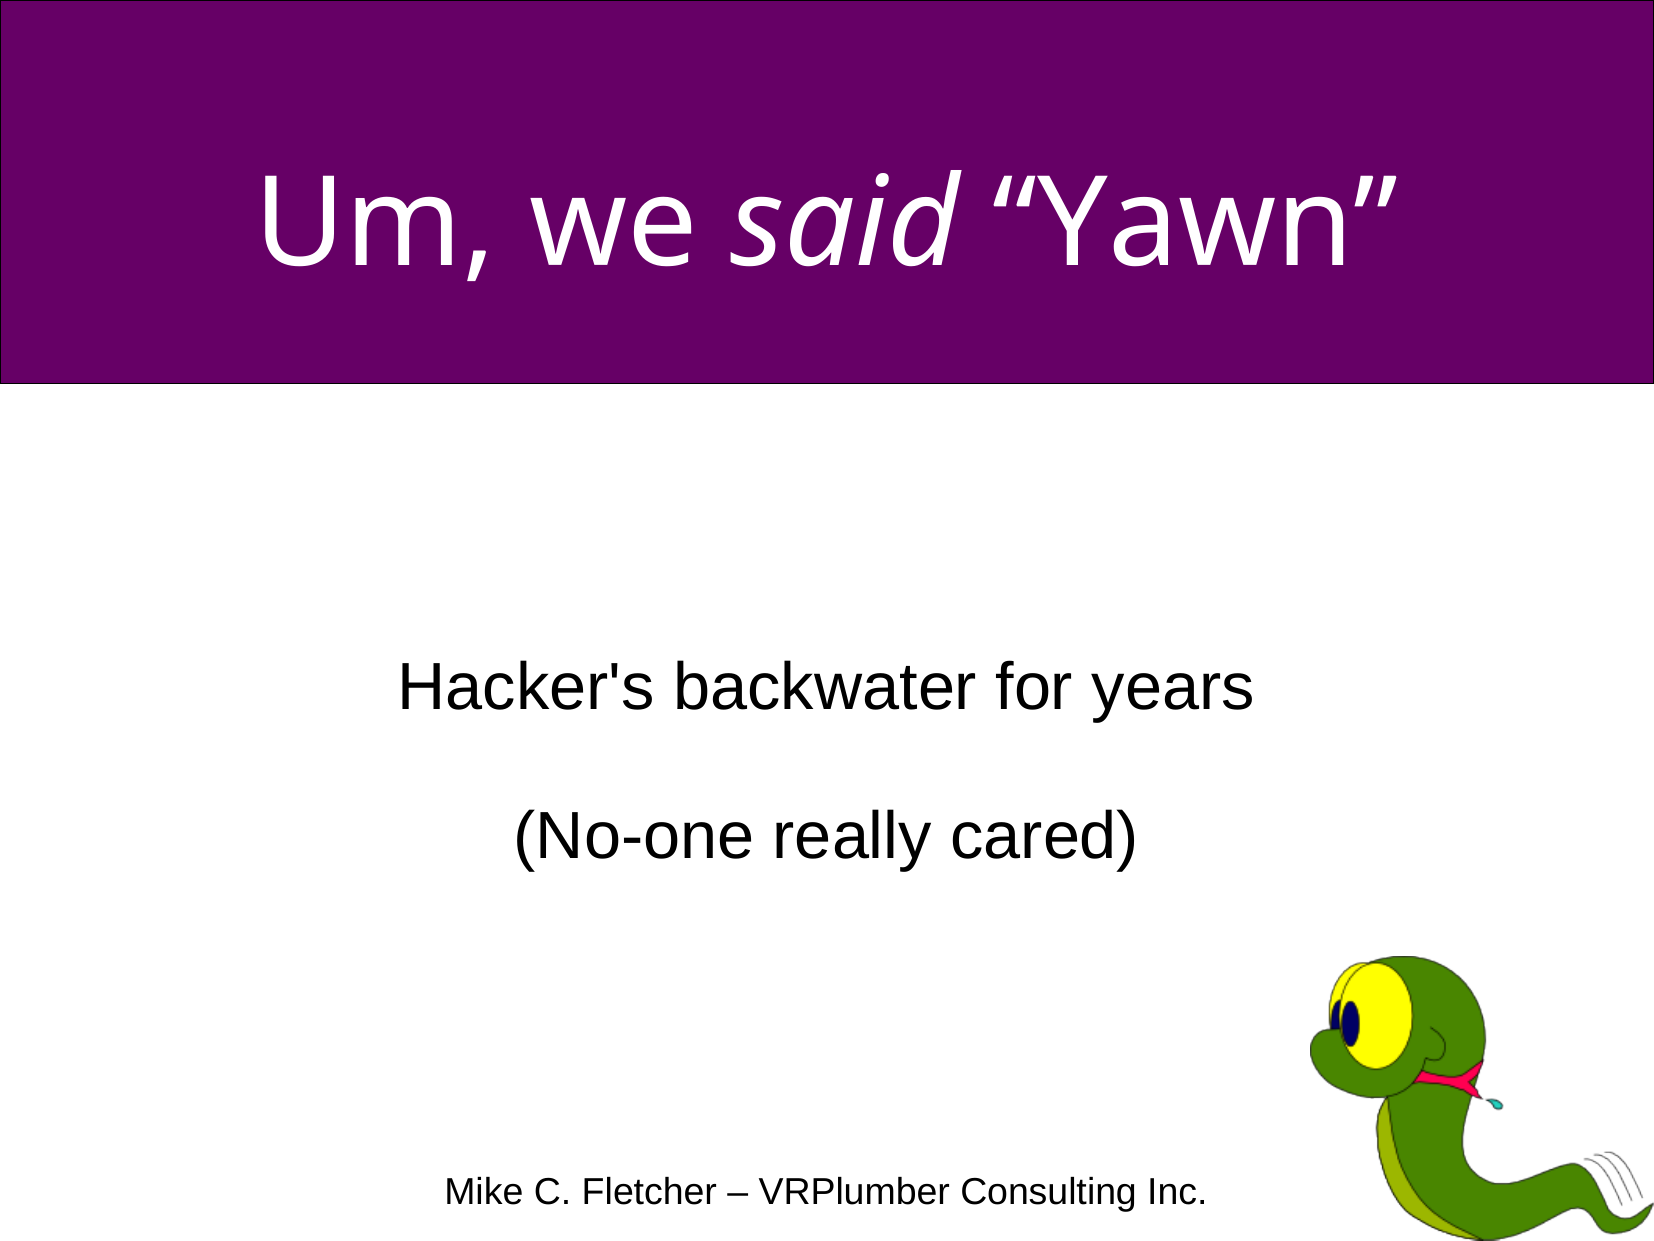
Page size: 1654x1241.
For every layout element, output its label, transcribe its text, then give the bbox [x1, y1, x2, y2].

title Um, we said “Yawn” [82, 56, 1571, 377]
subtitle Hacker's backwater for years (No-one really cared) [82, 420, 1571, 1102]
picture [1310, 956, 1654, 1241]
